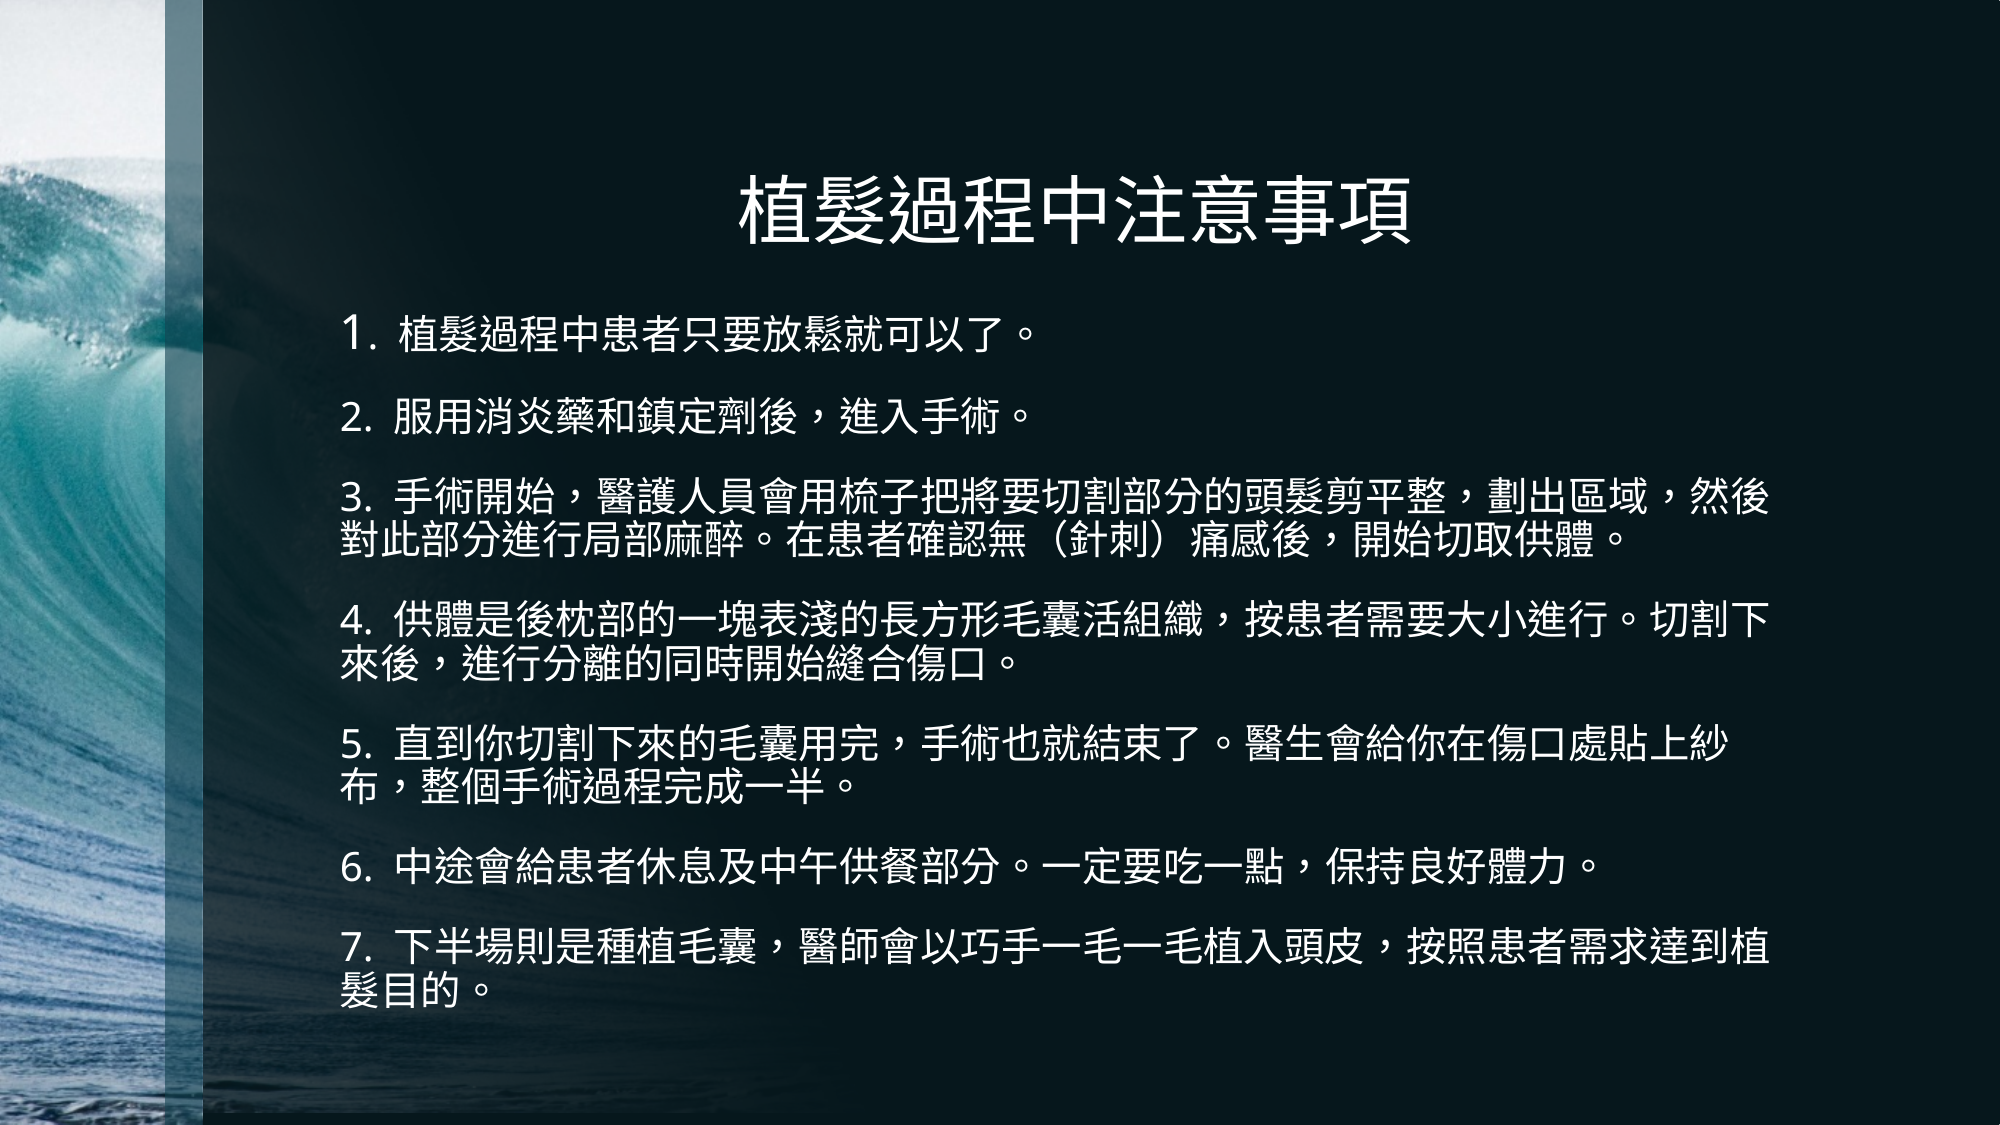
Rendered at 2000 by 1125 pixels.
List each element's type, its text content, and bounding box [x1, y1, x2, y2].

list 1. 植髮過程中患者只要放鬆就可以了。 2. 服用消炎藥和鎮定劑後，進入手術。 3. 手術開始，醫護人員會用梳子把將要切割部分的頭髮剪平整，劃出區域，然後對此部分進行局部麻醉。在患者確認無（針刺）痛感後，開始切取供體。 4. 供體是後枕部的一塊表淺的長方形毛囊活組織，按患者需要大小進行。切割下來後，進行分離的同時開始縫合傷口。 5. 直到你切割下來的毛囊用完，手術也就結束了。醫生會給你在傷口處貼上紗布，整個手術過程完成一半。 6. 中途會給患者休息及中午供餐部分。一定要吃一點，保持良好體力。 7. 下半場則是種植毛囊，醫師會以巧手一毛一毛植入頭皮，按照患者需求達到植髮目的。 [324, 299, 1825, 1026]
title 植髮過程中注意事項 [324, 62, 1825, 263]
